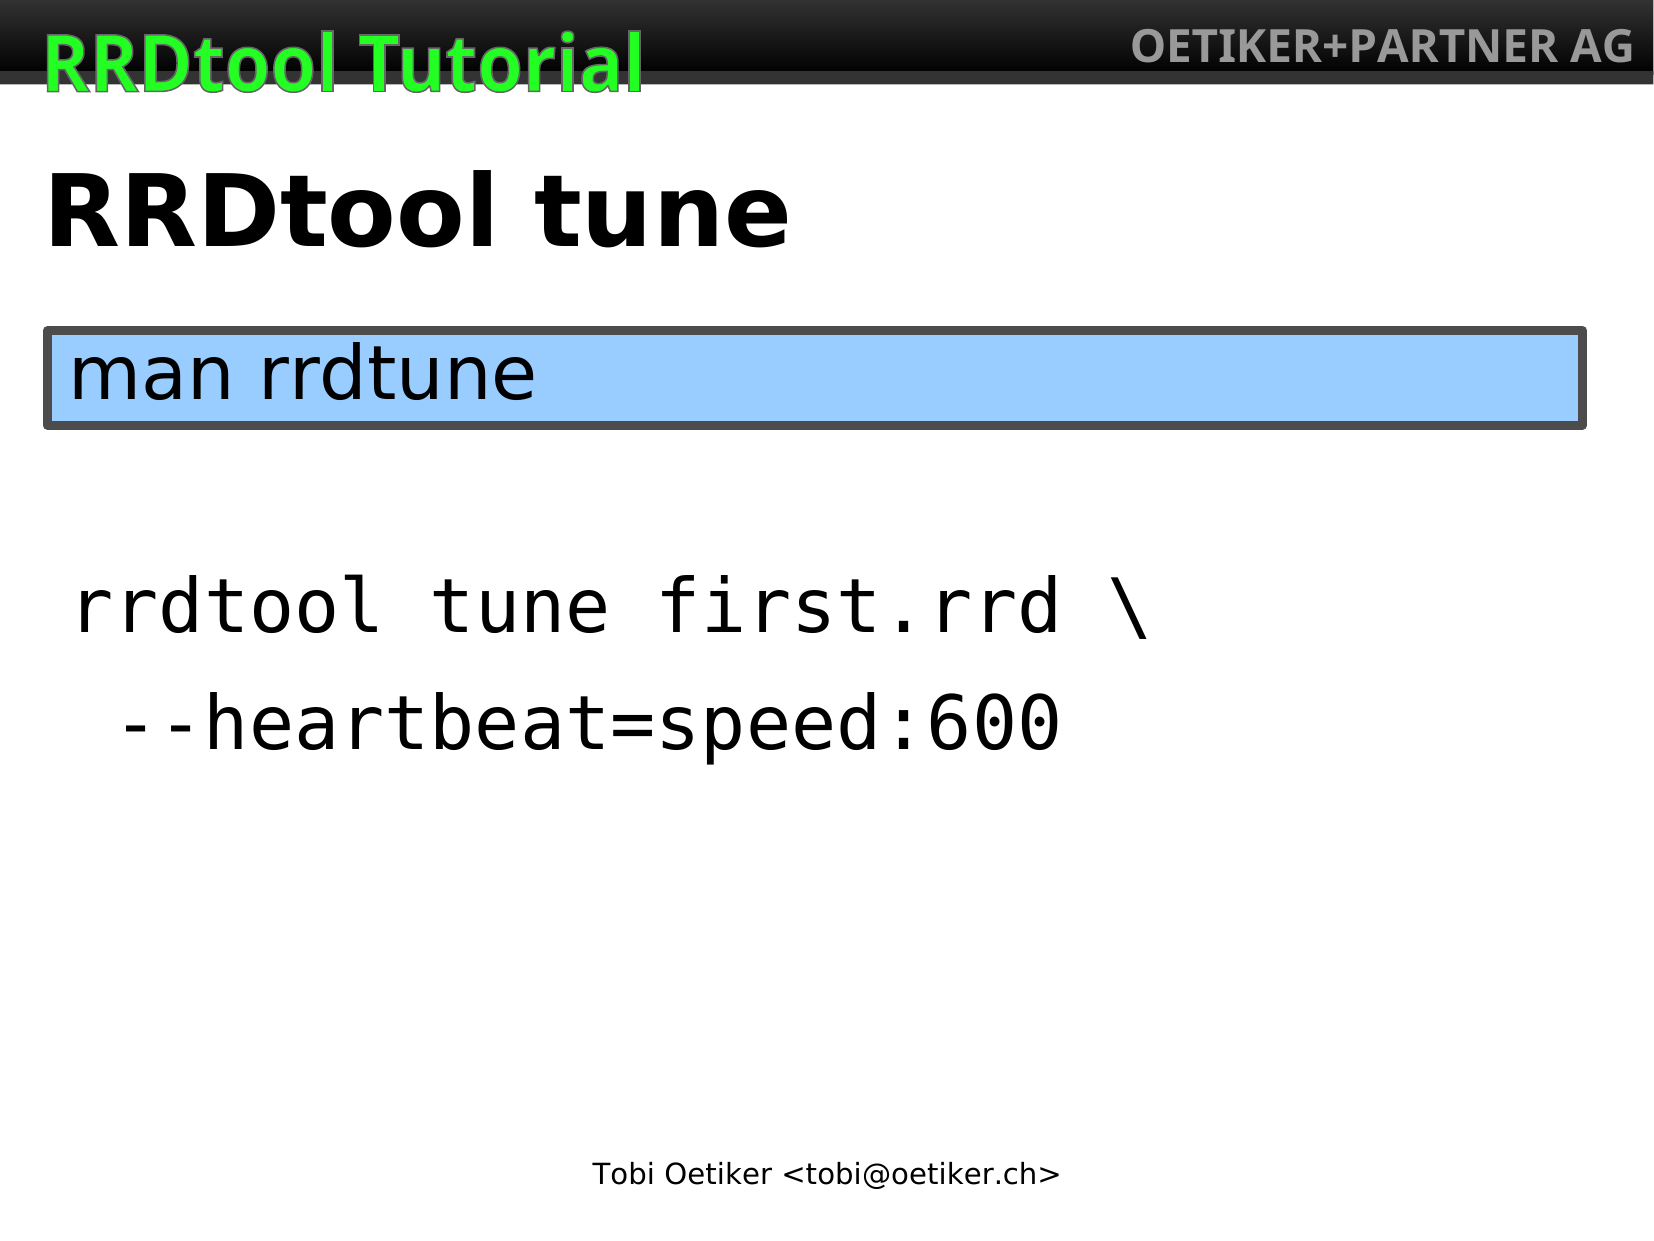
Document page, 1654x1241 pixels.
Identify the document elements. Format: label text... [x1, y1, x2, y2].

list man rrdtune rrdtool tune first.rrd \ --heartbeat=speed:600 [50, 329, 1571, 1099]
text_box [1571, 330, 1583, 426]
title RRDtool tune [43, 137, 1582, 287]
